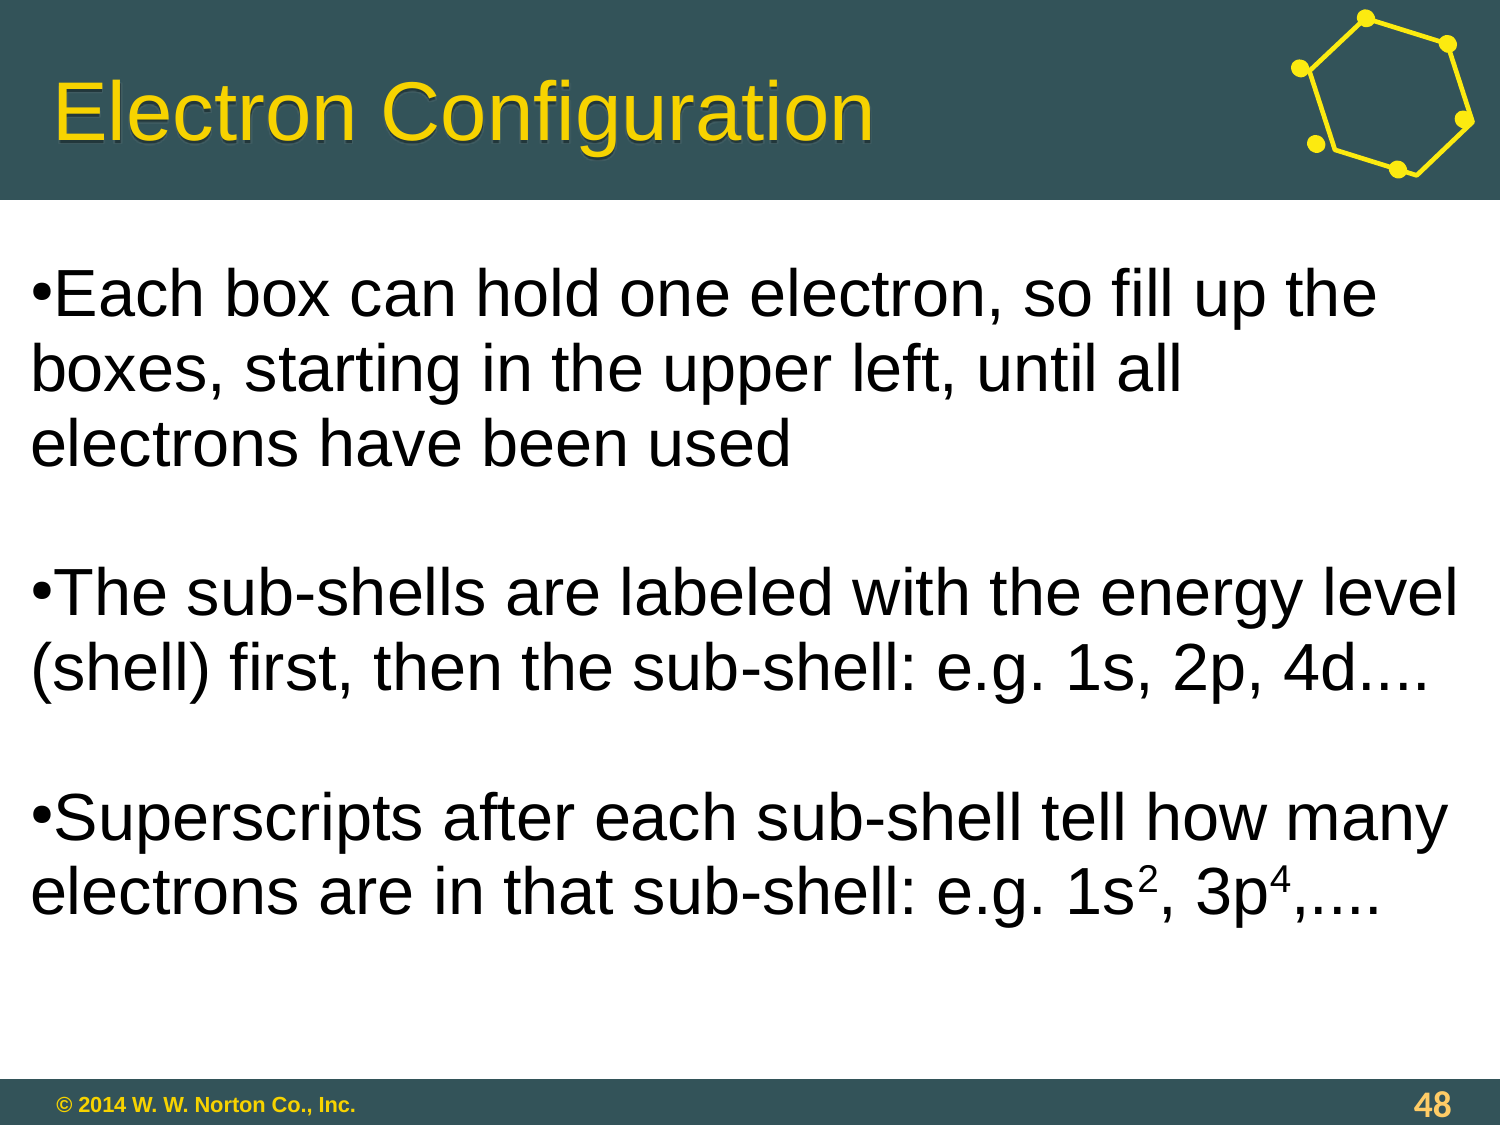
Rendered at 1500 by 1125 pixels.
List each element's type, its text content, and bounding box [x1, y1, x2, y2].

title Electron Configuration [37, 19, 1118, 195]
slide_number <number> [1390, 1076, 1468, 1125]
text_box Each box can hold one electron, so fill up the boxes, starting in the upper left, until all electrons have been used The sub-shells are labeled with the energy level (shell) first, then the sub-shell: e.g. 1s, 2p, 4d.... Superscripts after each sub-shell tell how many electrons are in that sub-shell: e.g. 1s2, 3p4,.... [30, 224, 1471, 1036]
